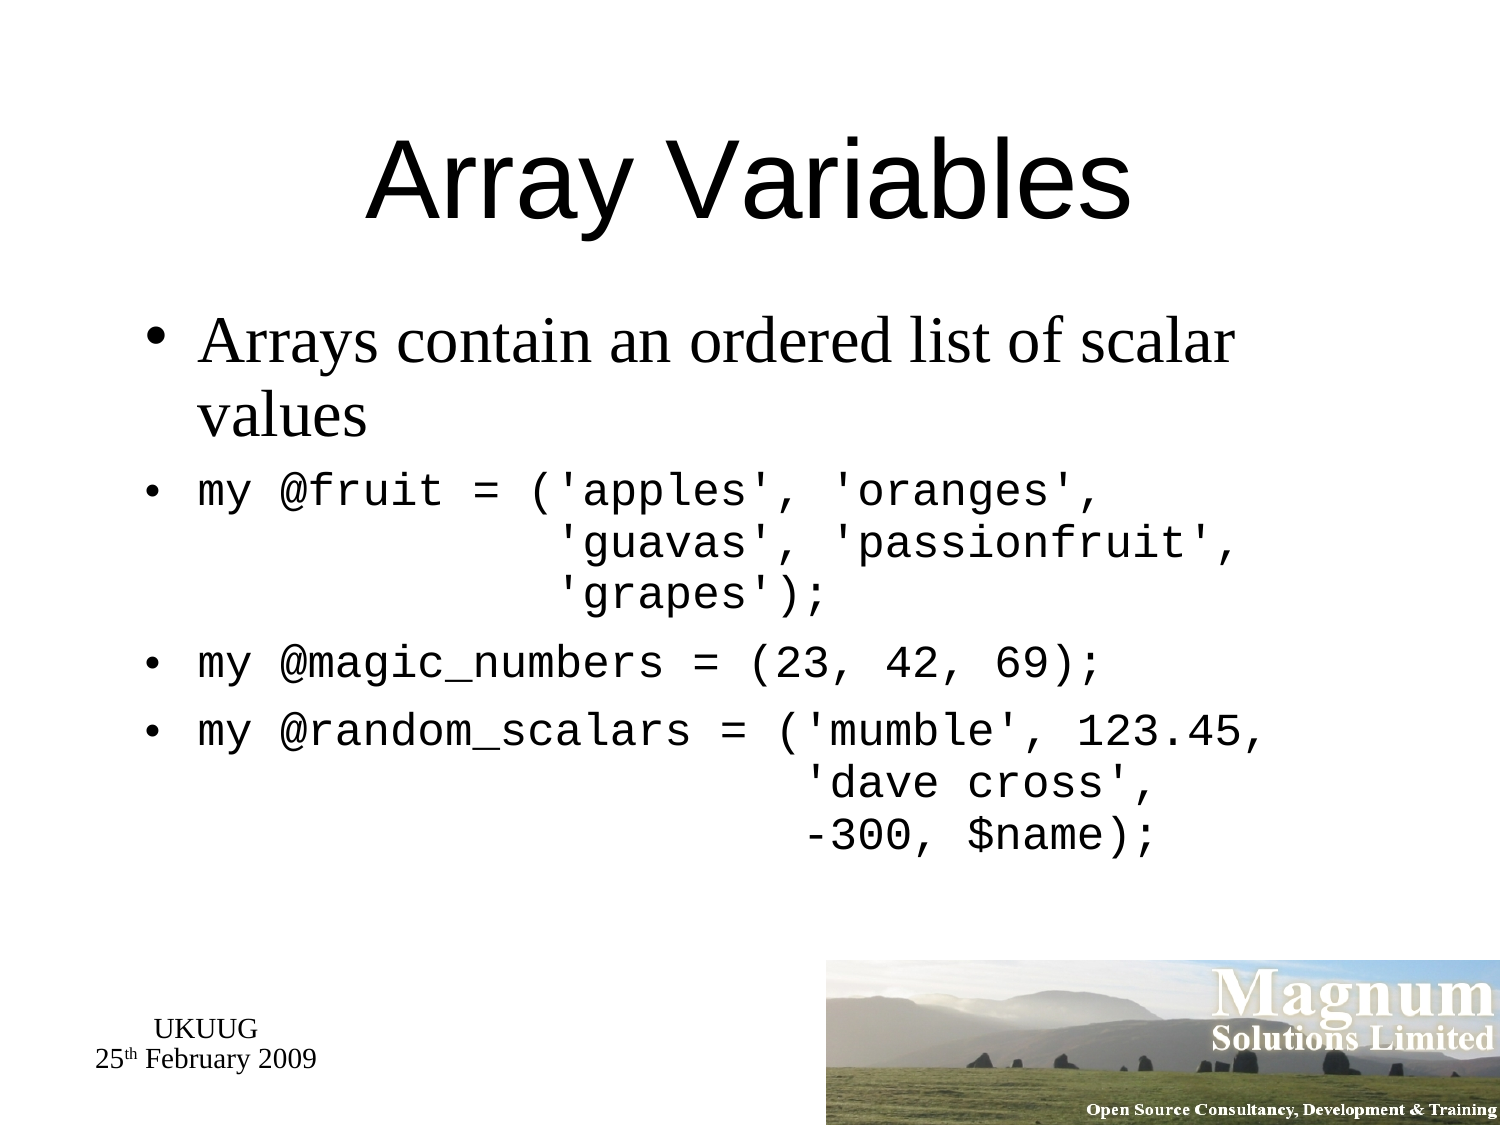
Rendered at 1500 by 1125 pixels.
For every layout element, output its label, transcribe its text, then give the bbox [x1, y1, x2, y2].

list Arrays contain an ordered list of scalar values my @fruit = ('apples', 'oranges', 'guavas', 'passionfruit', 'grapes'); my @magic_numbers = (23, 42, 69); my @random_scalars = ('mumble', 123.45, 'dave cross', -300, $name); [112, 295, 1388, 1013]
title Array Variables [112, 62, 1388, 250]
picture [826, 960, 1500, 1125]
